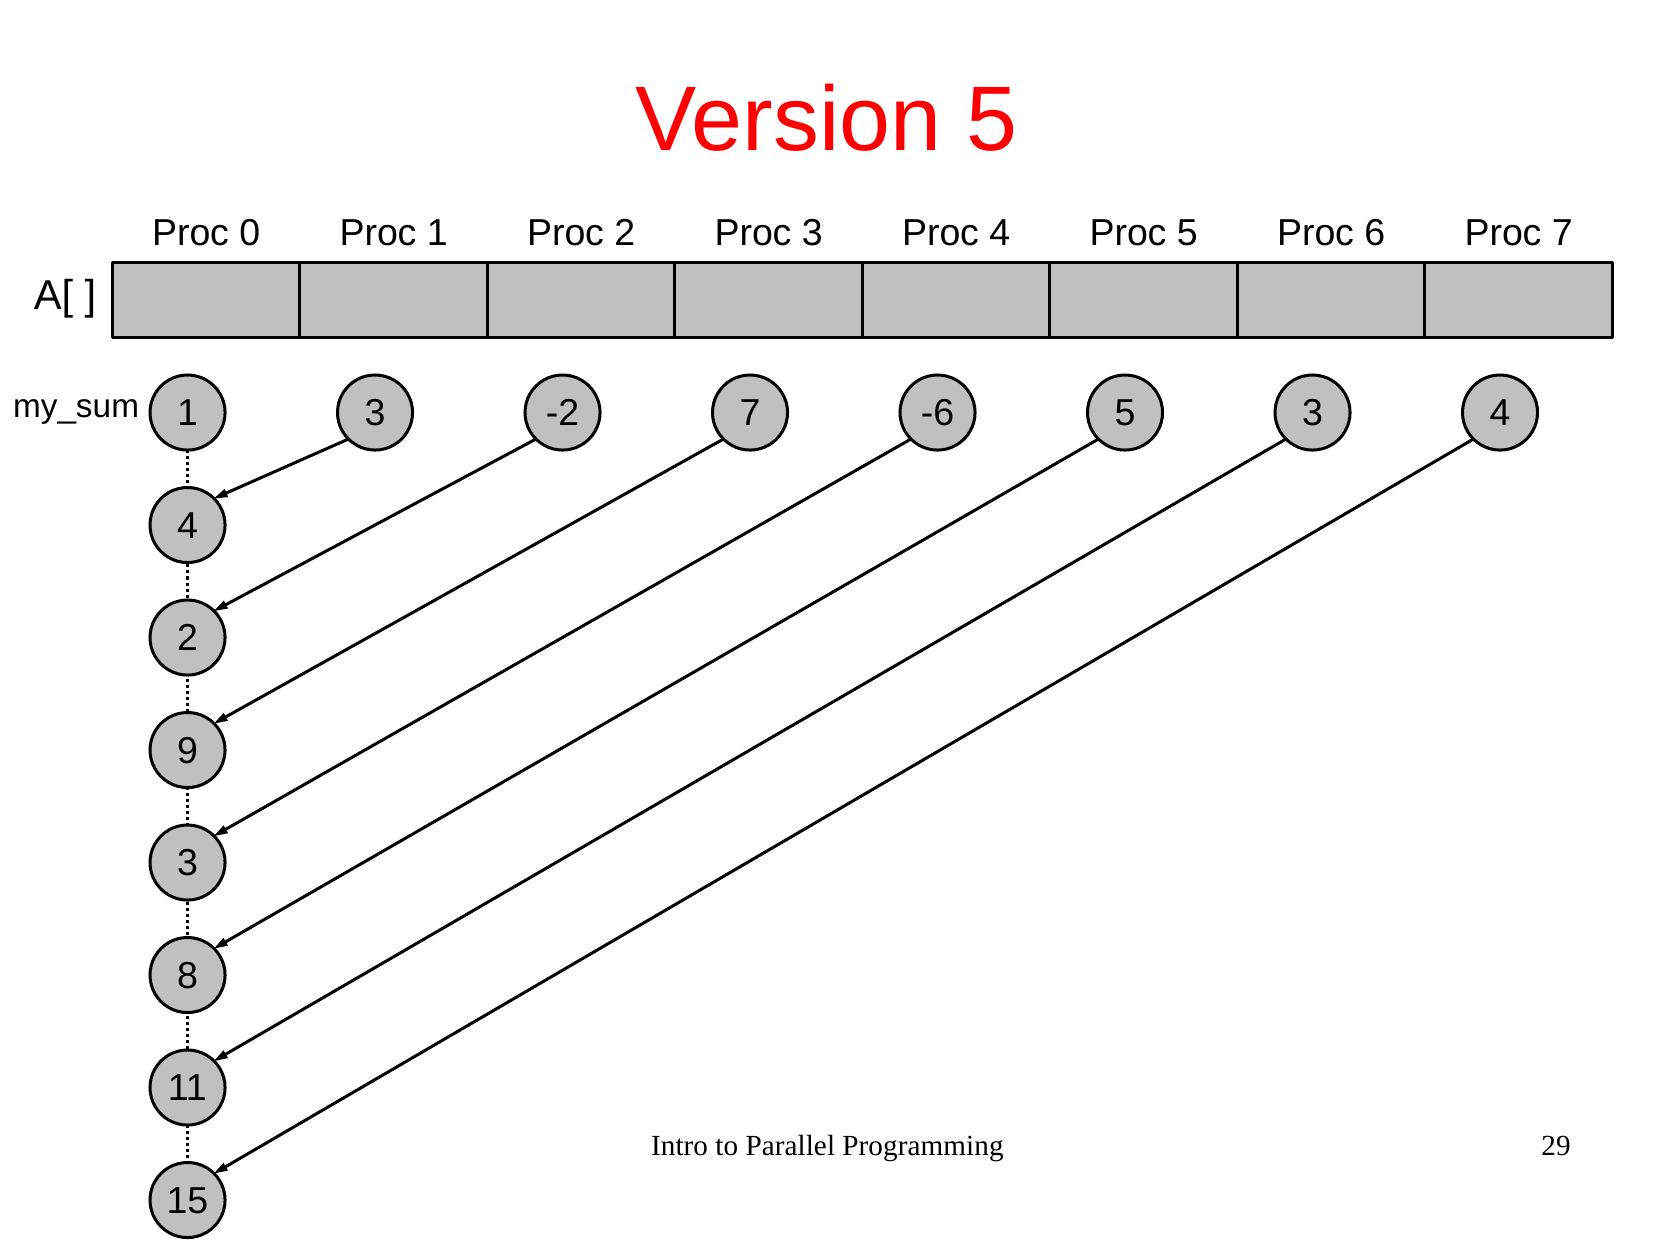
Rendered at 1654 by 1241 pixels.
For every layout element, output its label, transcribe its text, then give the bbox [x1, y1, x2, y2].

text_box 3 [1275, 375, 1351, 451]
text_box -6 [900, 375, 976, 451]
text_box 8 [150, 937, 226, 1013]
text_box 3 [150, 825, 226, 901]
text_box 5 [1087, 375, 1163, 451]
text_box my_sum [0, 378, 156, 454]
text_box 11 [150, 1050, 226, 1126]
text_box A[ ] [17, 262, 113, 338]
text_box 4 [1462, 375, 1538, 451]
text_box 15 [150, 1162, 226, 1238]
text_box Proc 1 [300, 202, 487, 263]
text_box Proc 3 [675, 202, 862, 263]
text_box Proc 2 [487, 202, 675, 263]
text_box Proc 4 [862, 202, 1050, 263]
title Version 5 [82, 49, 1571, 188]
text_box [113, 262, 1613, 338]
text_box Proc 0 [112, 202, 300, 263]
text_box 3 [337, 375, 413, 451]
text_box 4 [150, 487, 226, 563]
text_box 1 [150, 375, 226, 450]
text_box Proc 6 [1237, 202, 1425, 263]
text_box Proc 7 [1425, 202, 1613, 263]
text_box 2 [150, 600, 226, 676]
text_box Proc 5 [1050, 202, 1237, 263]
text_box 9 [150, 712, 226, 788]
text_box -2 [525, 375, 601, 451]
text_box 7 [712, 375, 788, 451]
